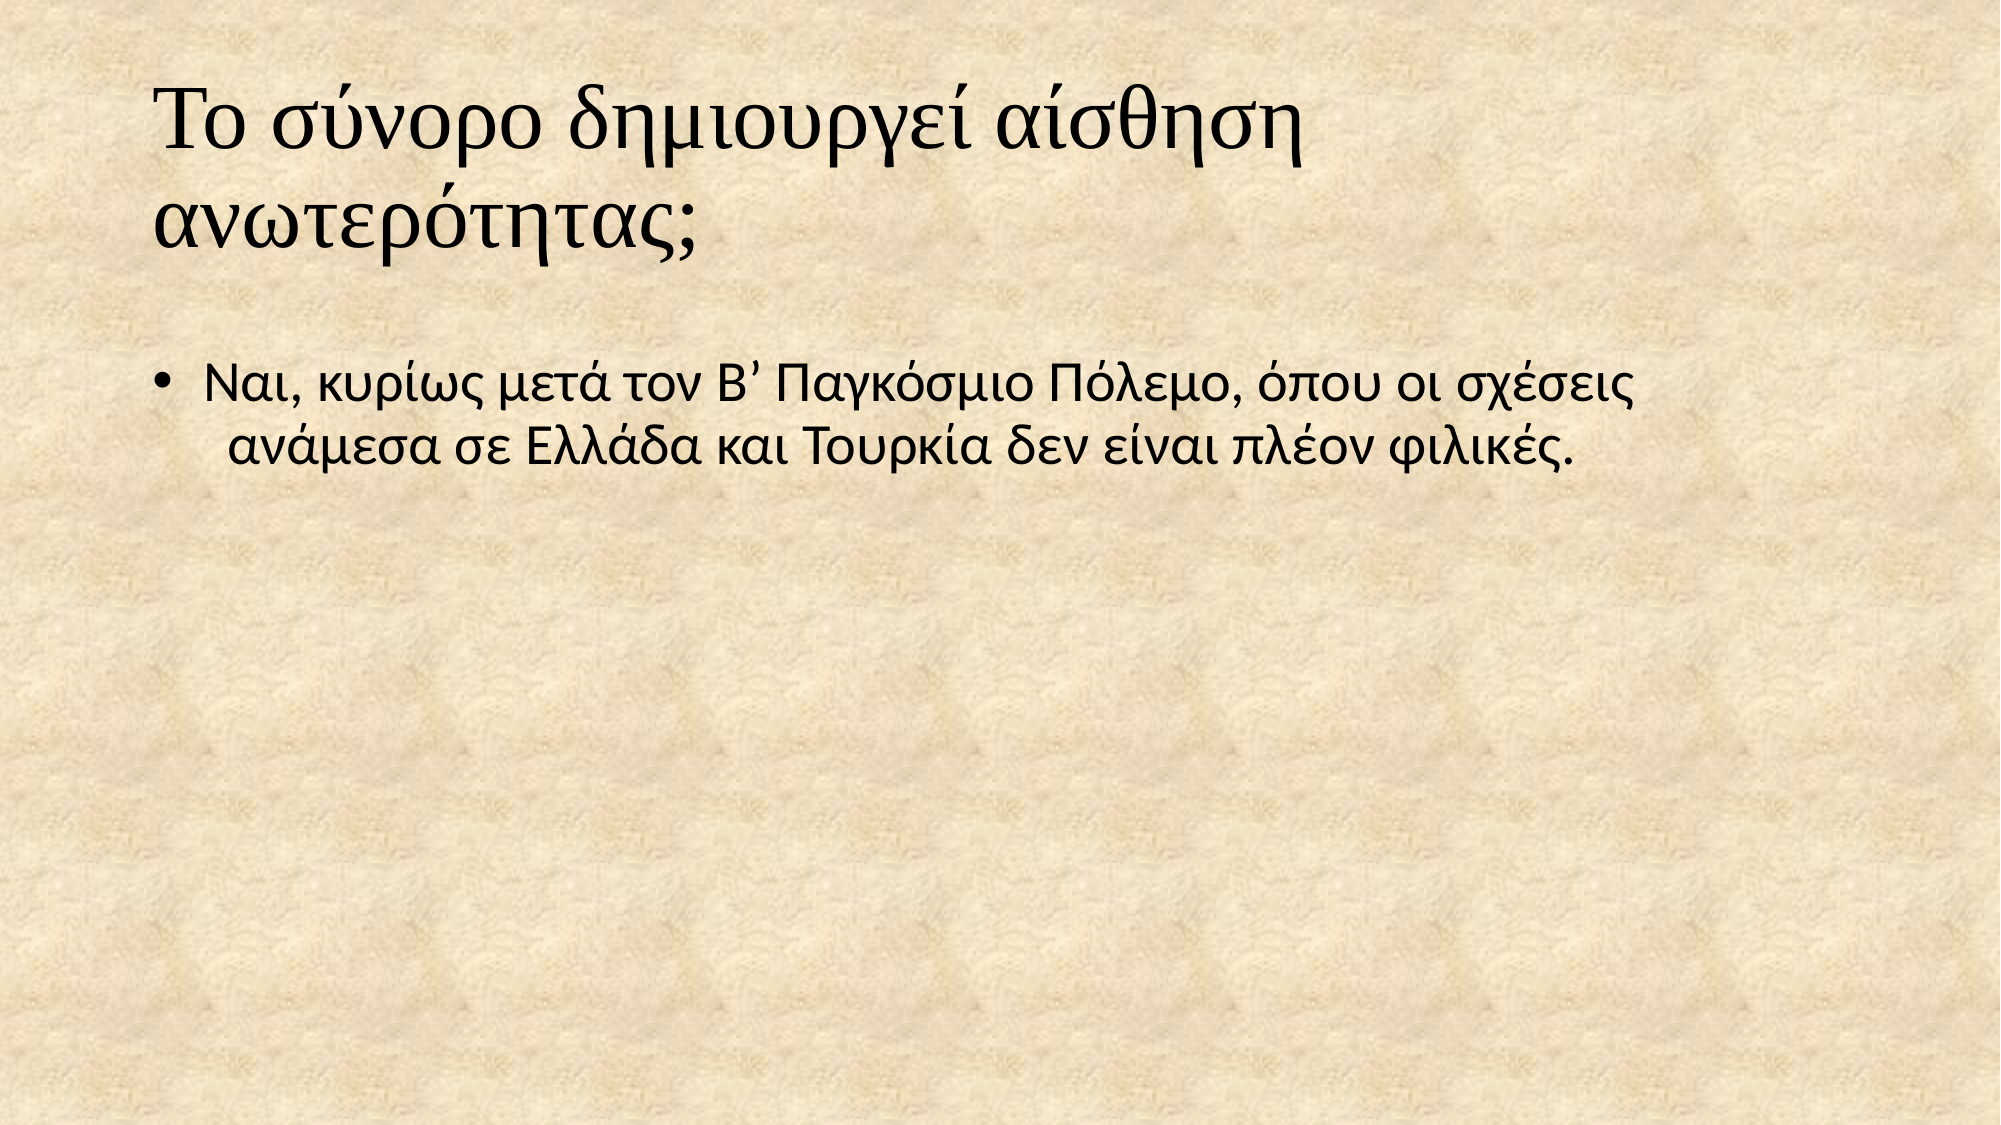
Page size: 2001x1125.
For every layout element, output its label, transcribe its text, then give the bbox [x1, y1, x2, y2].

list Ναι, κυρίως μετά τον Β’ Παγκόσμιο Πόλεμο, όπου οι σχέσεις ανάμεσα σε Ελλάδα και Τουρκία δεν είναι πλέον φιλικές. [137, 343, 1863, 1058]
title Το σύνορο δημιουργεί αίσθηση ανωτερότητας; [137, 59, 1863, 278]
